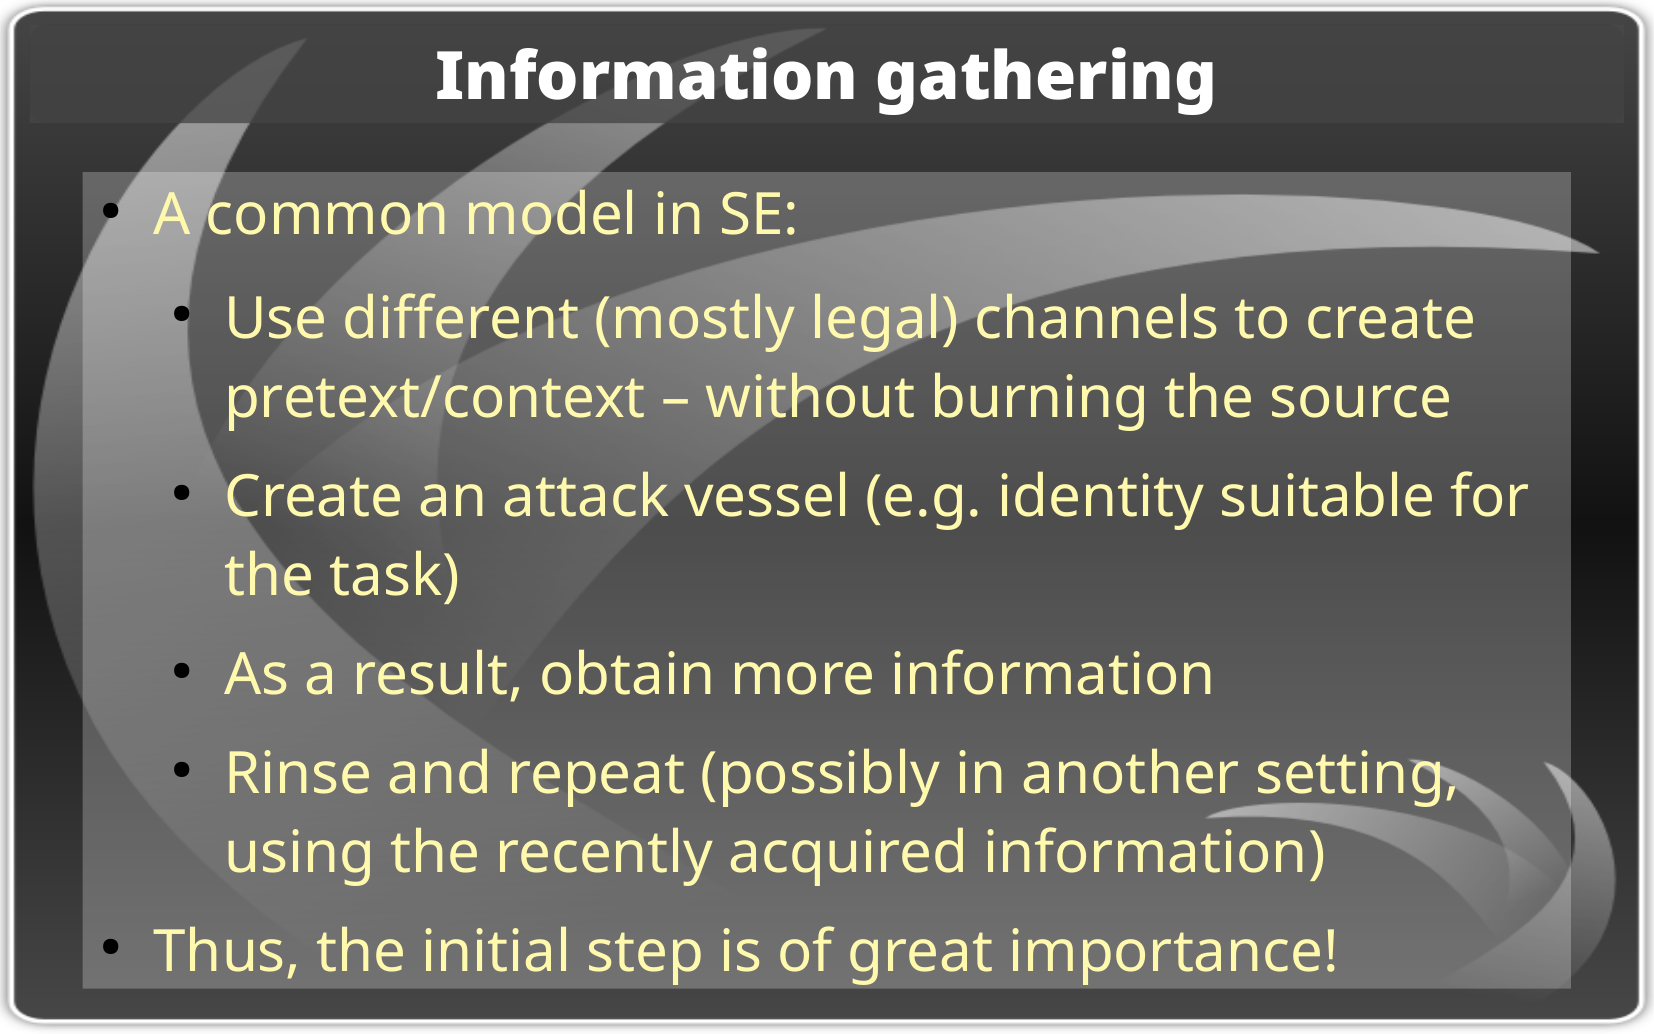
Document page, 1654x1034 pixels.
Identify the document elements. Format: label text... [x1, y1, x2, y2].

list A common model in SE: Use different (mostly legal) channels to create pretext/context – without burning the source Create an attack vessel (e.g. identity suitable for the task) As a result, obtain more information Rinse and repeat (possibly in another setting, using the recently acquired information) Thus, the initial step is of great importance! [82, 172, 1571, 953]
picture [0, 0, 1654, 1034]
title Information gathering [29, 24, 1625, 124]
